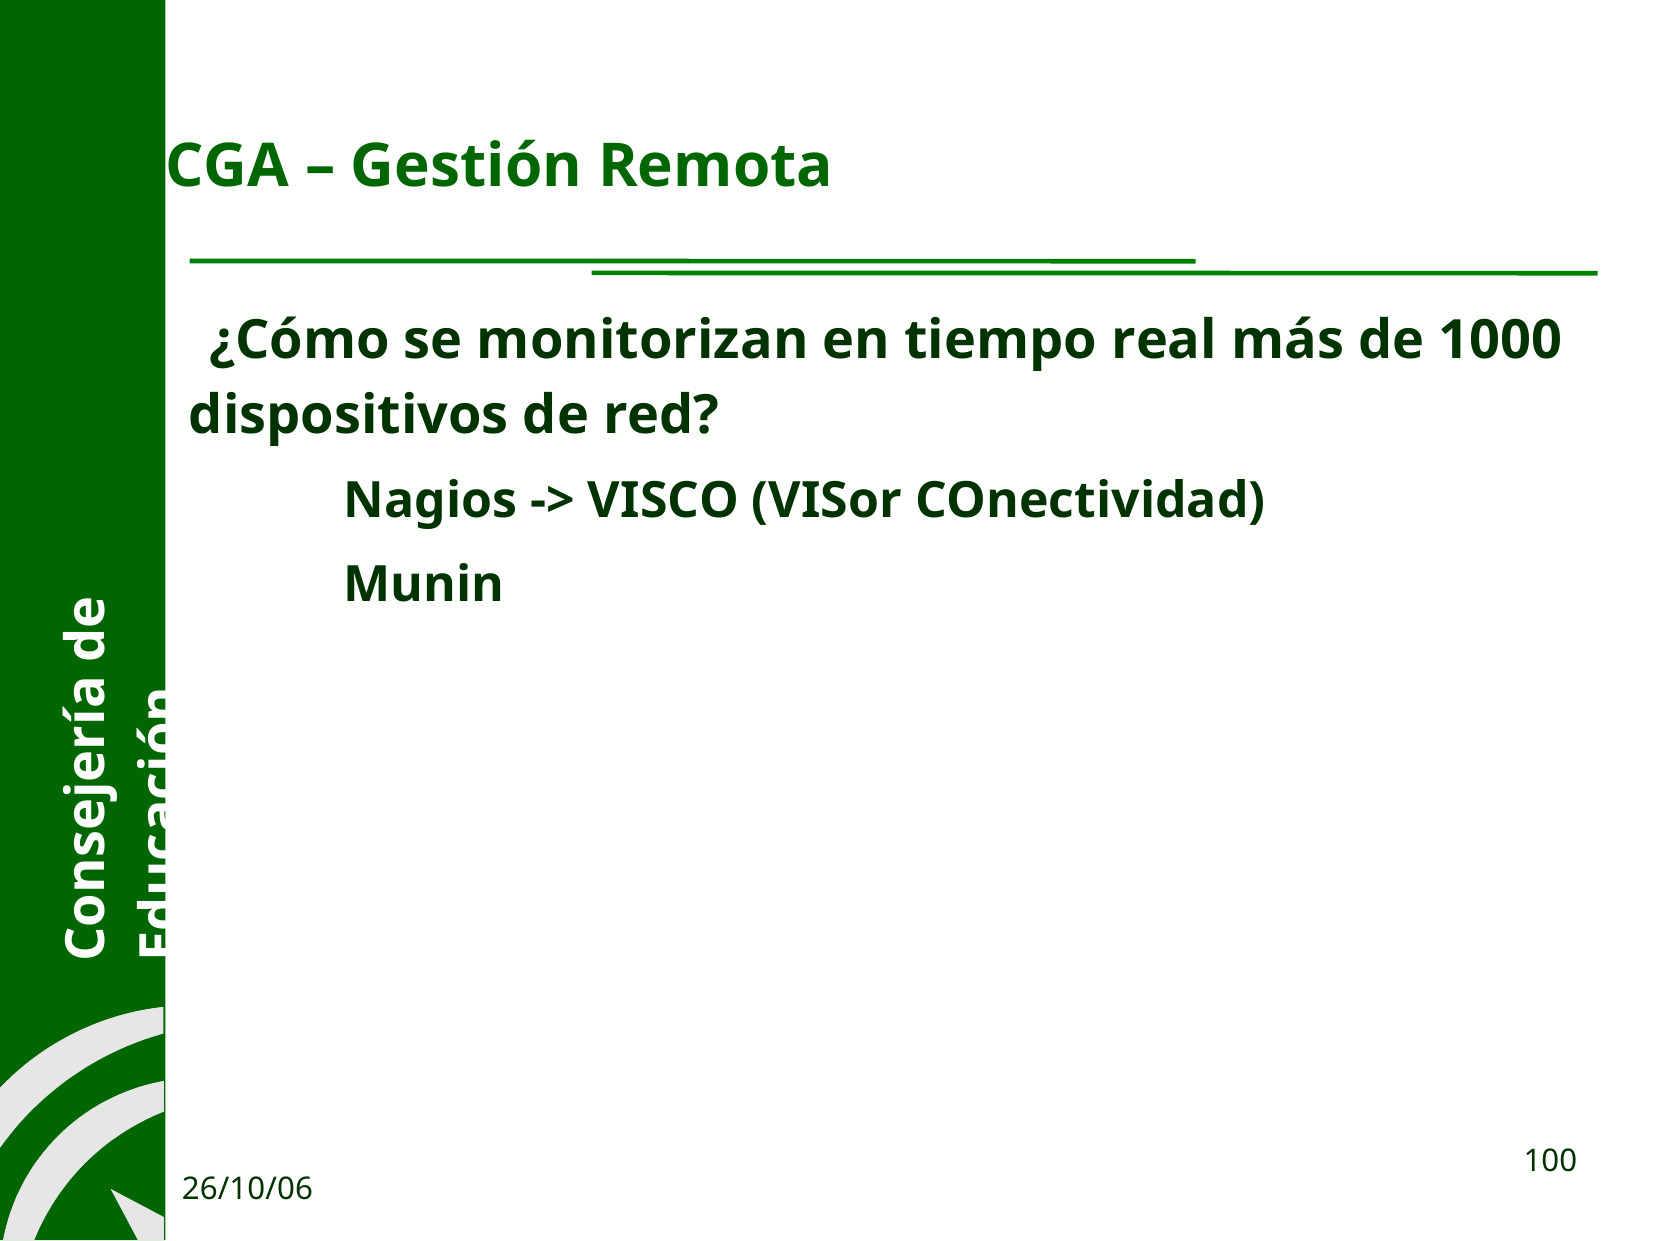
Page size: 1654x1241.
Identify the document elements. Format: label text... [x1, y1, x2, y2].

title CGA – Gestión Remota [165, 53, 1654, 261]
list ¿Cómo se monitorizan en tiempo real más de 1000 dispositivos de red? Nagios -> VISCO (VISor COnectividad) Munin [189, 301, 1583, 1121]
